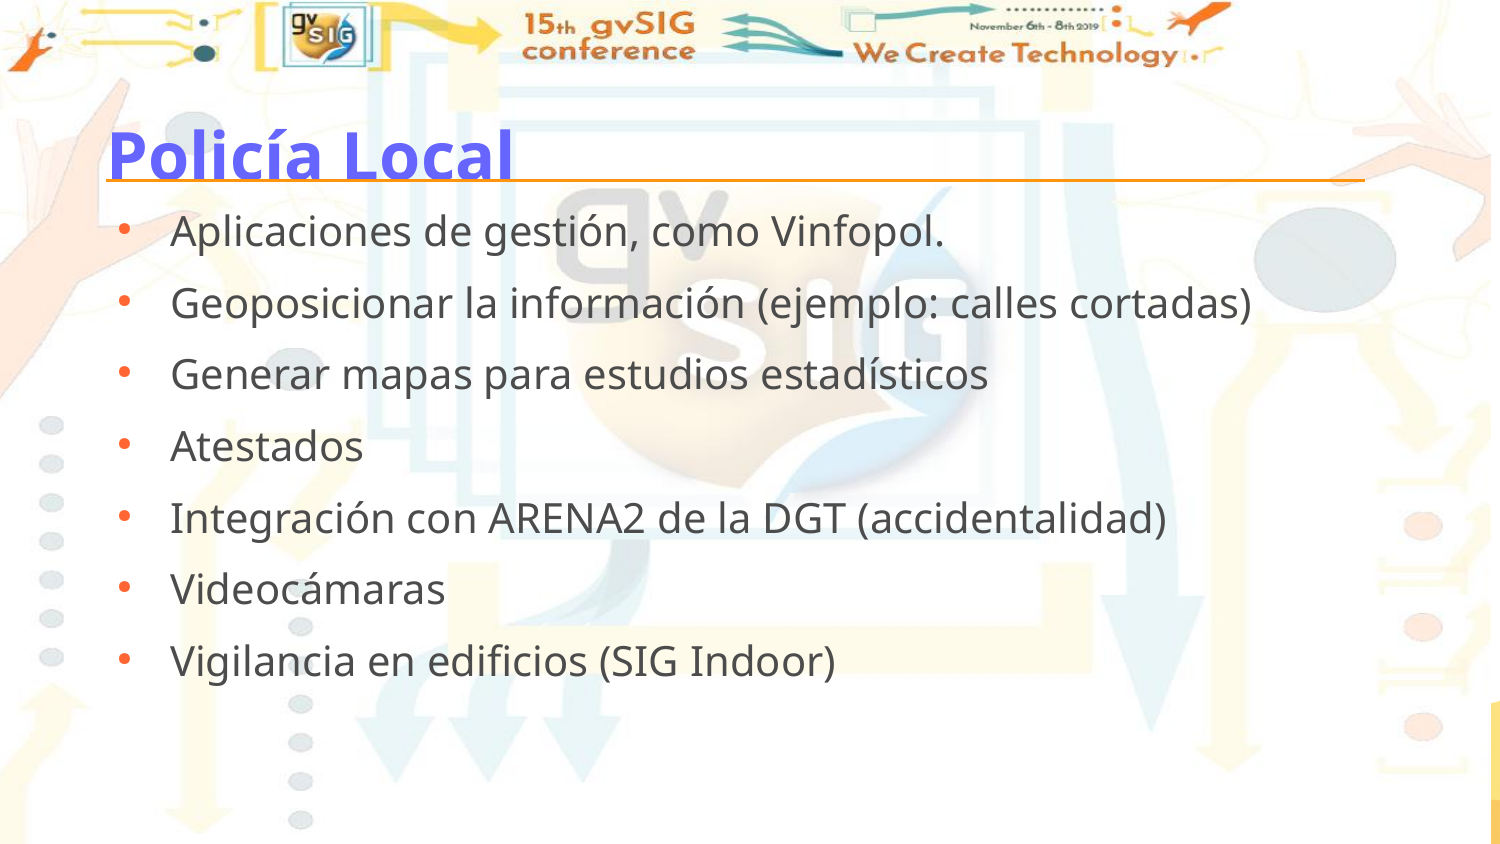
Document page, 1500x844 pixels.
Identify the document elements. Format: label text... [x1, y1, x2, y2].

picture [0, 0, 1500, 844]
title Policía Local [106, 115, 1457, 193]
list Aplicaciones de gestión, como Vinfopol. Geoposicionar la información (ejemplo: calles cortadas) Generar mapas para estudios estadísticos Atestados Integración con ARENA2 de la DGT (accidentalidad) Videocámaras Vigilancia en edificios (SIG Indoor) [99, 129, 1359, 770]
